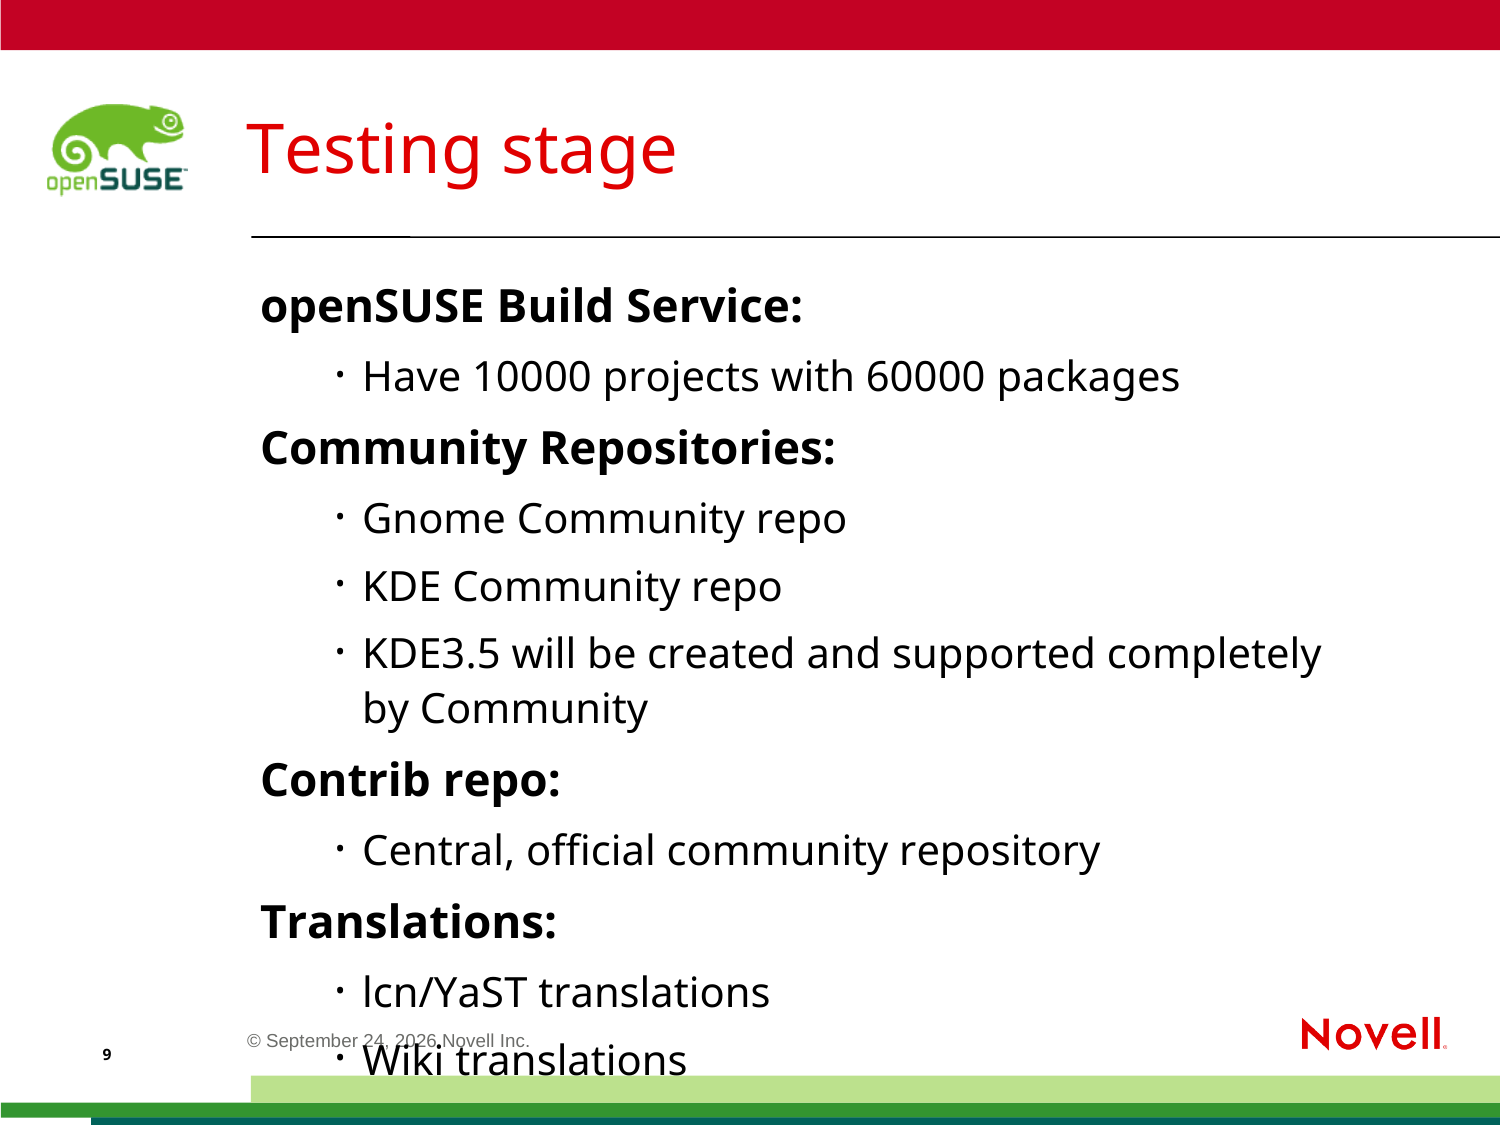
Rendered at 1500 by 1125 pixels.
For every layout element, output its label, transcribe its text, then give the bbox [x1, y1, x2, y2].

title Testing stage [246, 60, 1409, 239]
picture [1388, 1011, 1453, 1056]
list openSUSE Build Service: Have 10000 projects with 60000 packages Community Repositories: Gnome Community repo KDE Community repo KDE3.5 will be created and supported completely by Community Contrib repo: Central, official community repository Translations: lcn/YaST translations Wiki translations [245, 267, 1388, 1061]
picture [47, 104, 188, 197]
